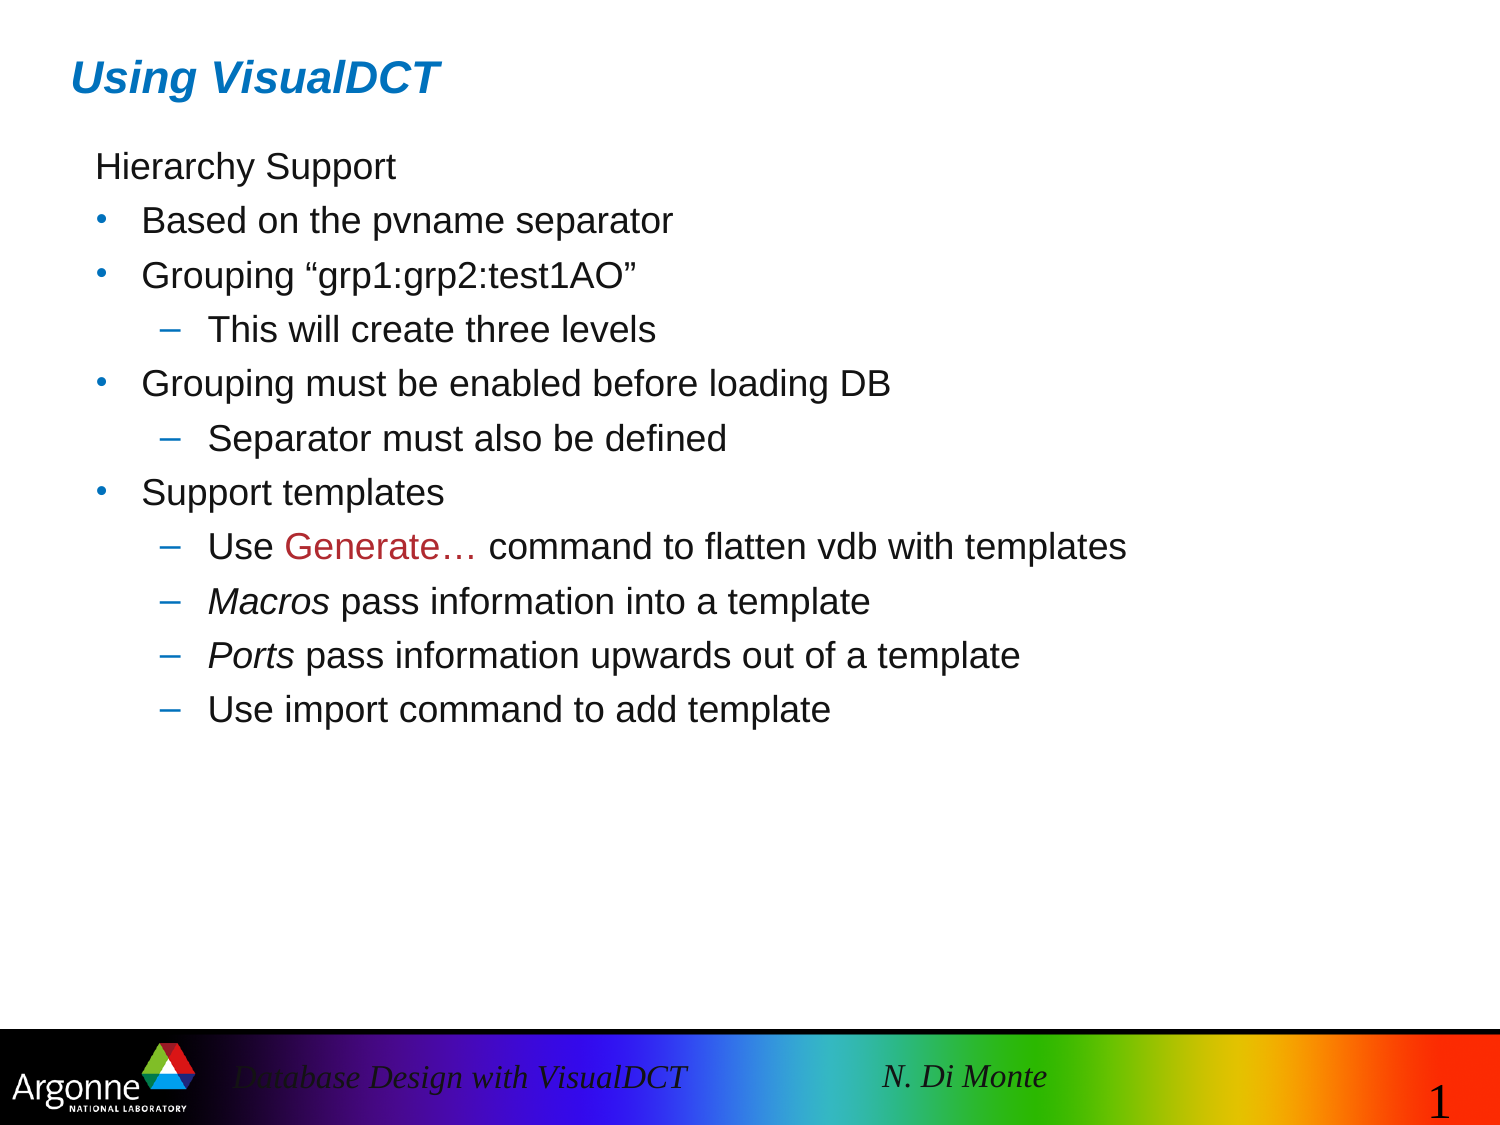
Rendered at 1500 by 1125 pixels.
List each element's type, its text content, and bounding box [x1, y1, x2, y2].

list Hierarchy Support Based on the pvname separator Grouping “grp1:grp2:test1AO” This will create three levels Grouping must be enabled before loading DB Separator must also be defined Support templates Use Generate… command to flatten vdb with templates Macros pass information into a template Ports pass information upwards out of a template Use import command to add template [80, 134, 1424, 847]
picture [0, 1029, 1500, 1125]
title Using VisualDCT [55, 54, 1361, 112]
